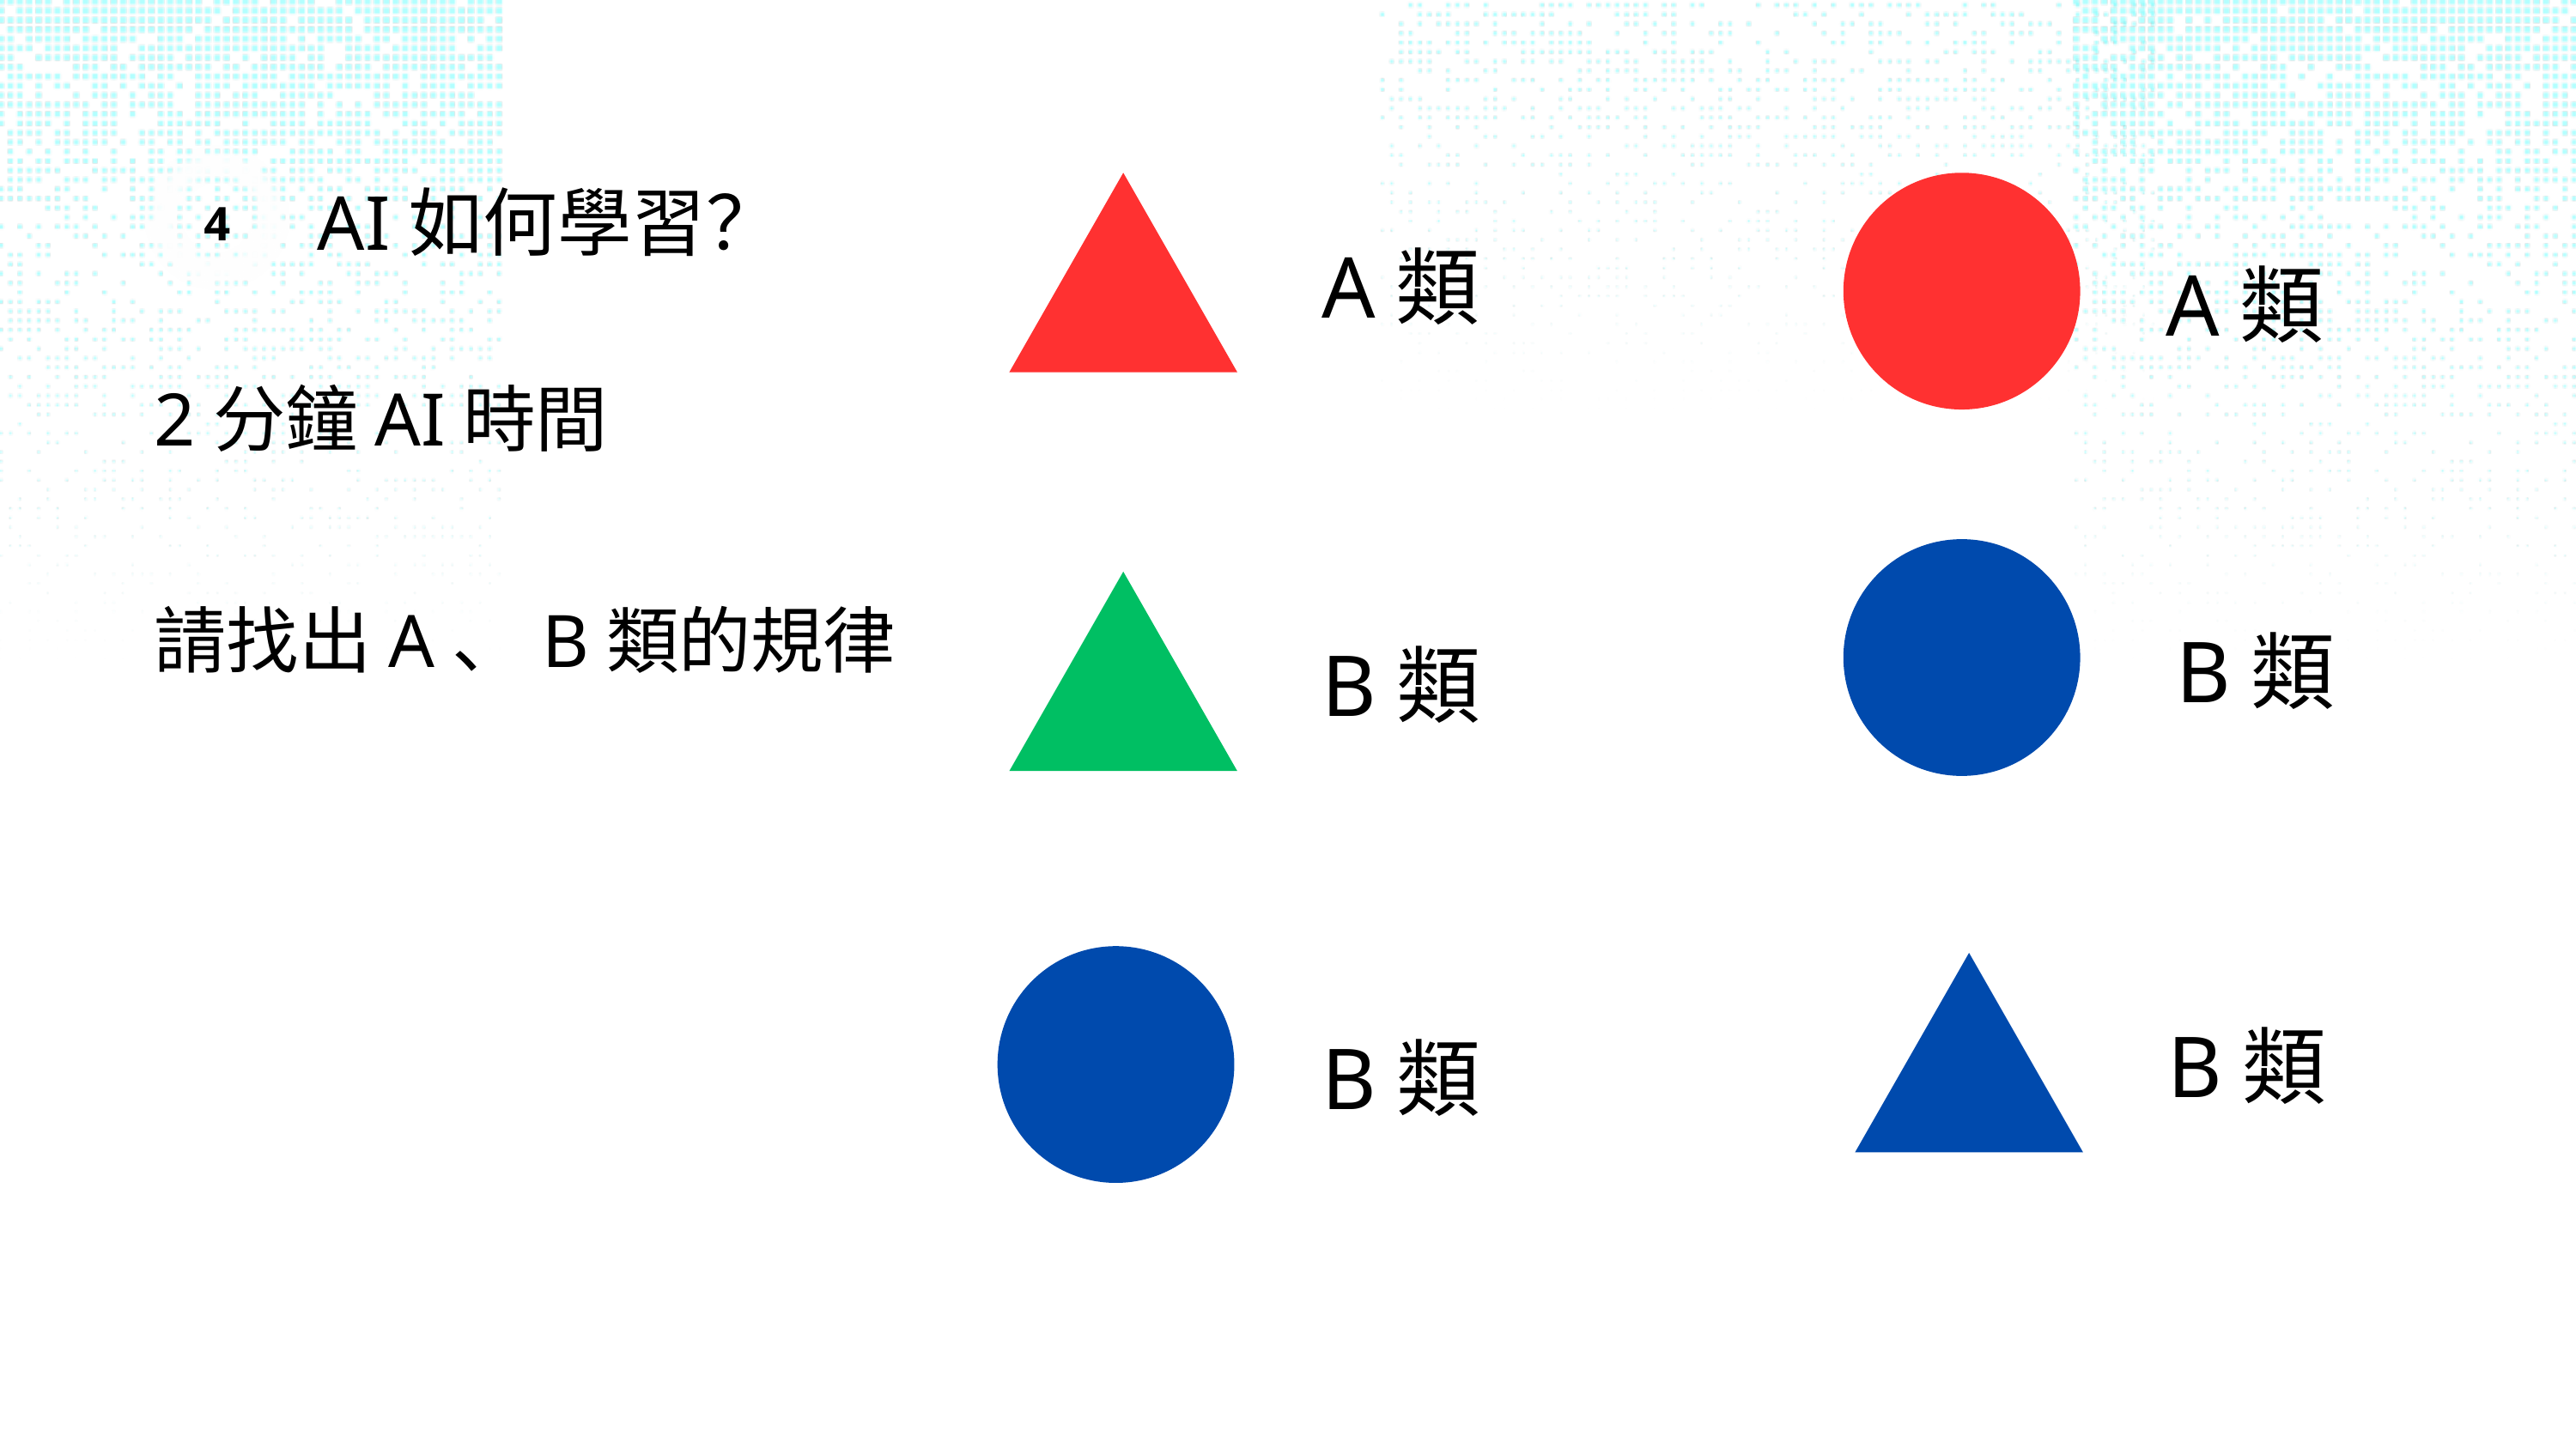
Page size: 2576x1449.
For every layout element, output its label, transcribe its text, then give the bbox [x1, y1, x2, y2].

text_box B類 [2172, 602, 2339, 713]
text_box [1009, 173, 1237, 373]
text_box B類 [1318, 615, 1485, 727]
text_box B類 [1318, 1009, 1485, 1120]
text_box [997, 946, 1235, 1183]
text_box 請找出A、B類的規律 [154, 580, 1067, 679]
text_box B類 [2164, 997, 2330, 1108]
text_box 4 [189, 185, 245, 246]
text_box [1009, 571, 1237, 772]
text_box A類 [1318, 216, 1485, 329]
text_box 2分鐘AI時間 [154, 359, 1067, 458]
text_box AI如何學習？ [317, 161, 2432, 262]
text_box [1376, 0, 2576, 776]
text_box [0, 0, 506, 679]
text_box [1855, 953, 2083, 1153]
text_box A類 [2161, 235, 2329, 347]
